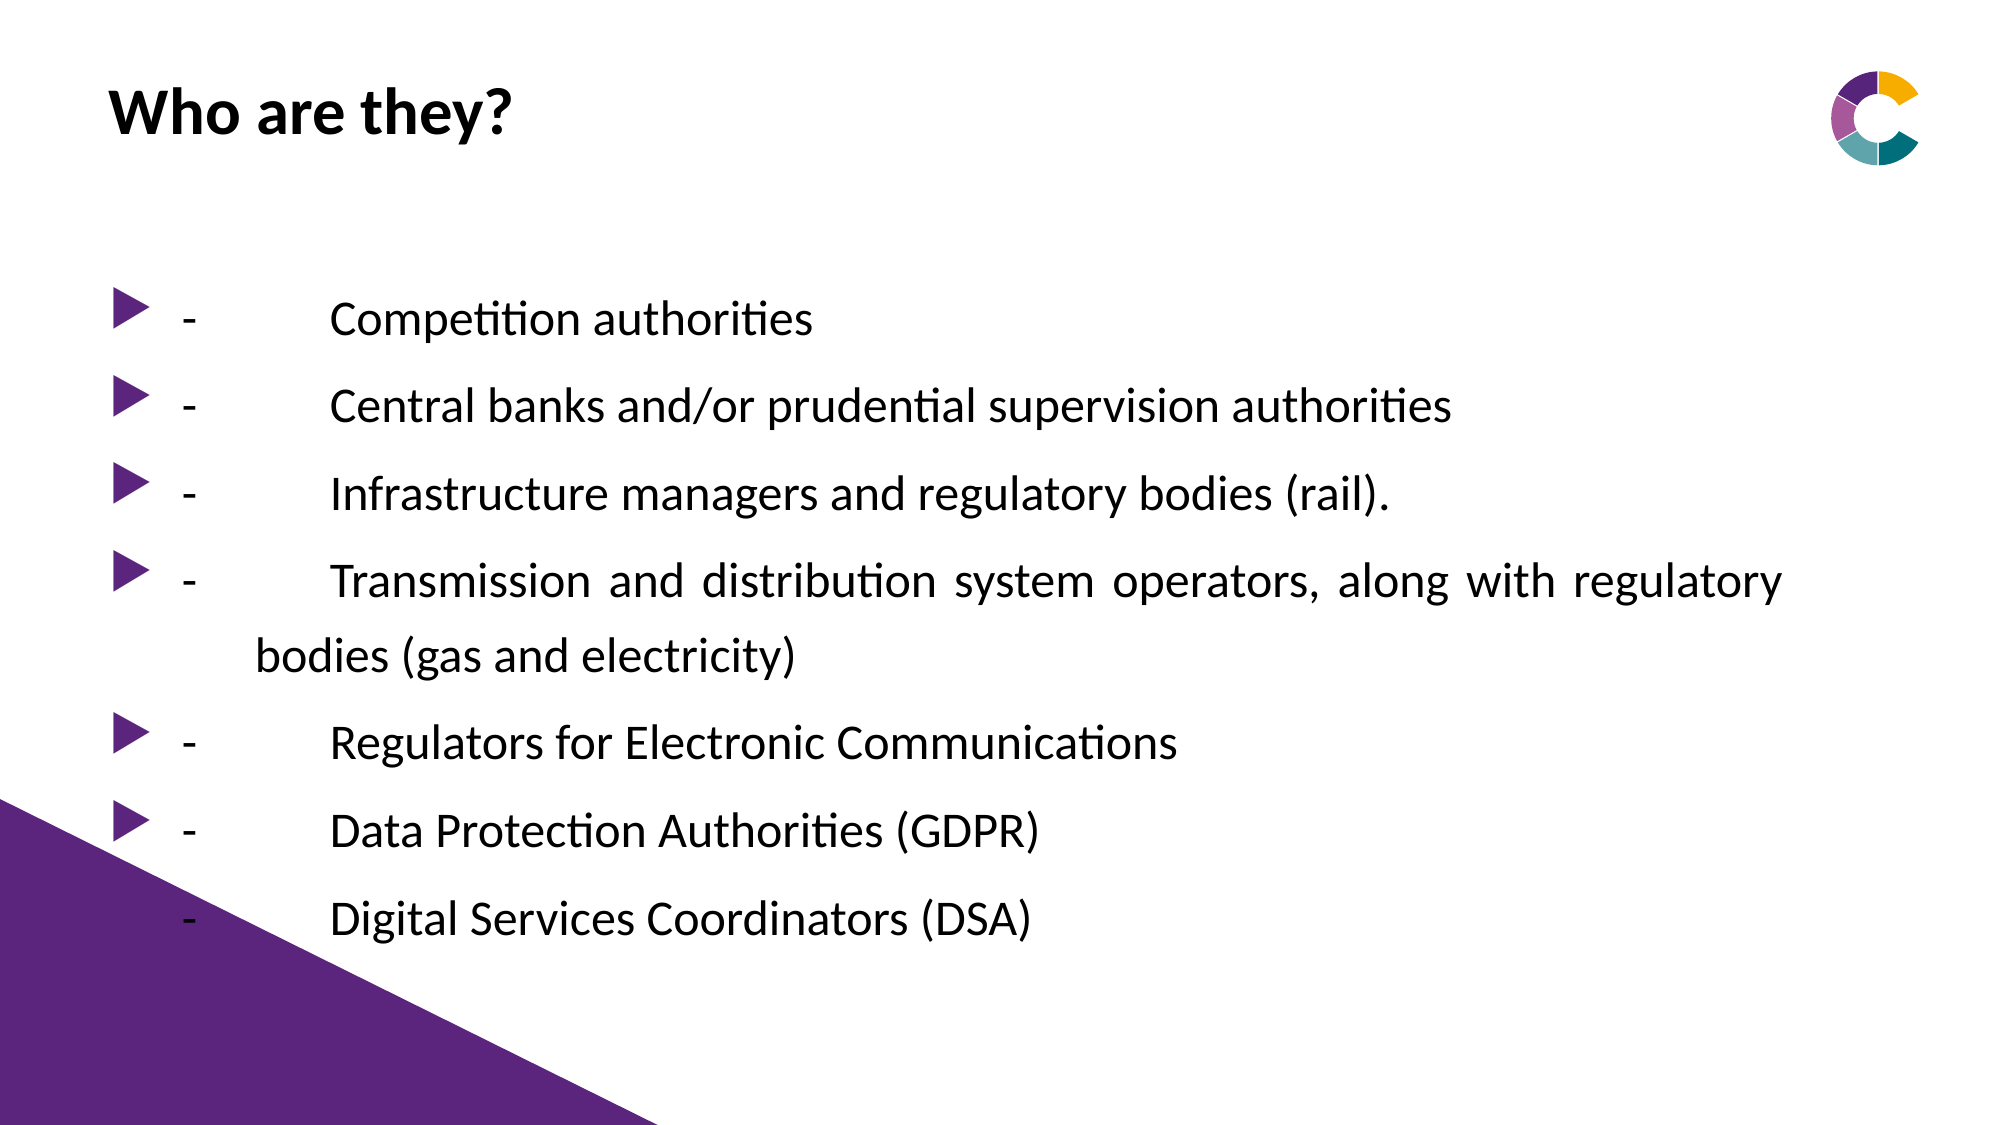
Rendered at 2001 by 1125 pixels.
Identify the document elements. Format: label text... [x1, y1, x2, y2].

list - Competition authorities - Central banks and/or prudential supervision authorities - Infrastructure managers and regulatory bodies (rail). - Transmission and distribution system operators, along with regulatory bodies (gas and electricity) - Regulators for Electronic Communications - Data Protection Authorities (GDPR) - Digital Services Coordinators (DSA) [93, 262, 1799, 1005]
title Who are they? [93, 60, 1799, 193]
